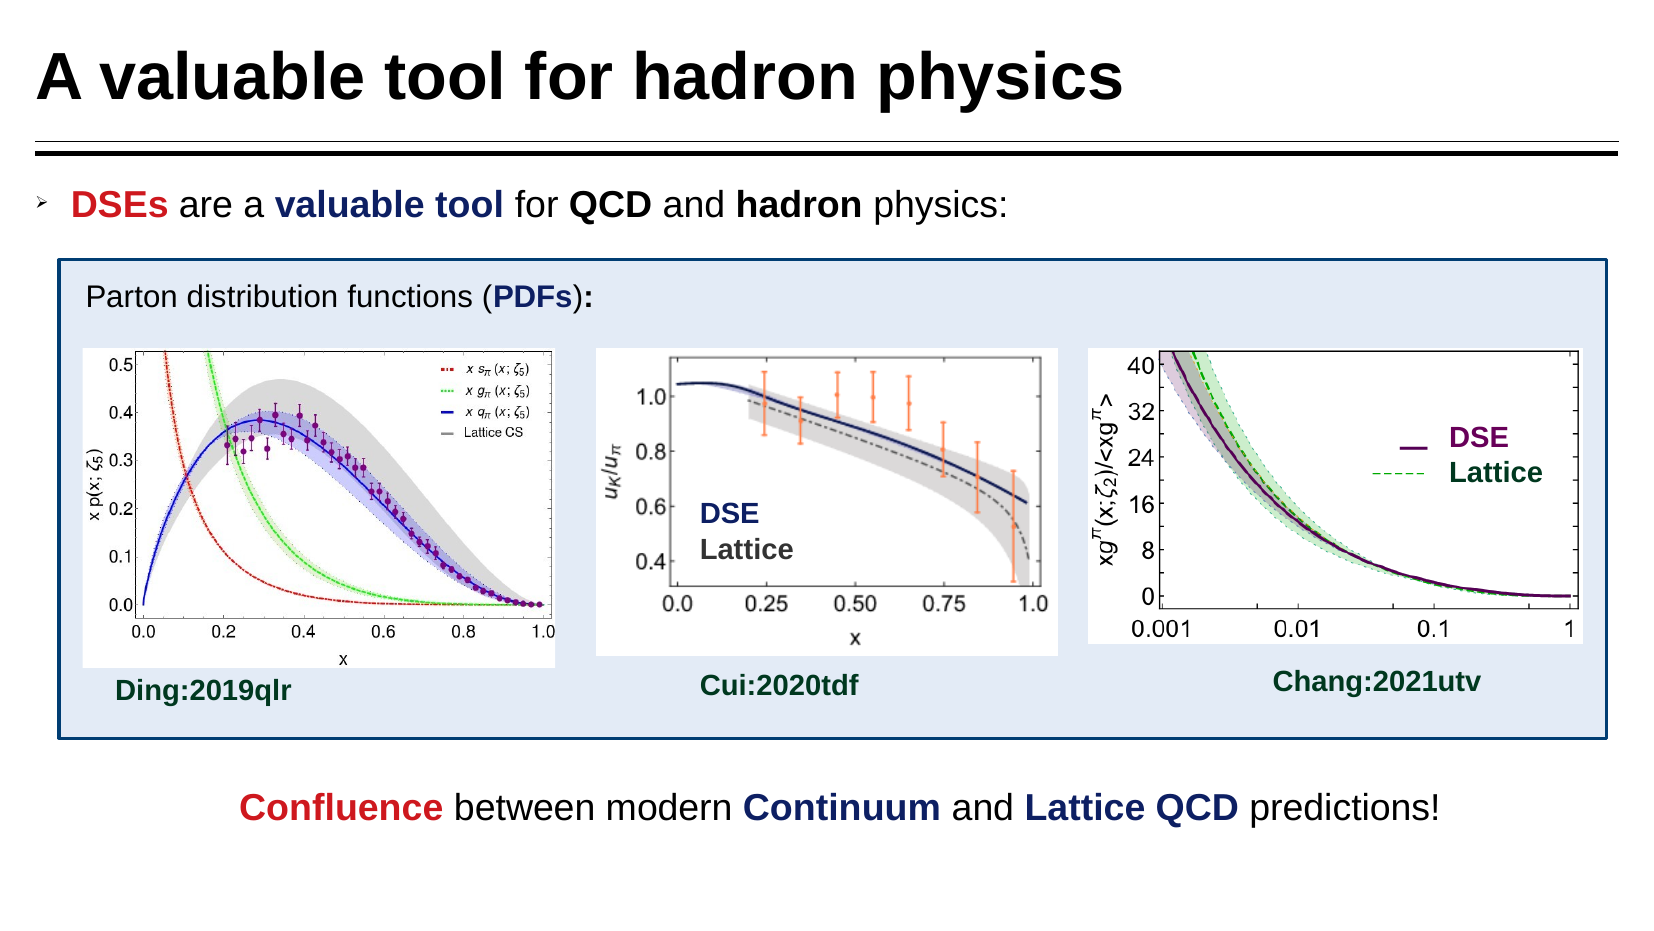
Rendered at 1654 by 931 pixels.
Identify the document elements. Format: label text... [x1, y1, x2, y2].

text_box DSE [1434, 413, 1525, 448]
picture [1088, 348, 1583, 644]
title A valuable tool for hadron physics [35, 0, 1300, 154]
text_box Lattice [685, 525, 809, 574]
picture [596, 348, 1058, 656]
text_box Confluence between modern Continuum and Lattice QCD predictions! [224, 779, 1456, 837]
list DSEs are a valuable tool for QCD and hadron physics: [35, 177, 1111, 237]
text_box DSE [685, 490, 775, 525]
text_box Cui:2020tdf [685, 661, 874, 709]
text_box [59, 259, 1607, 739]
text_box Lattice [1434, 448, 1559, 497]
text_box Chang:2021utv [1257, 657, 1583, 715]
text_box Parton distribution functions (PDFs): [70, 271, 922, 361]
text_box Ding:2019qlr [100, 668, 349, 715]
